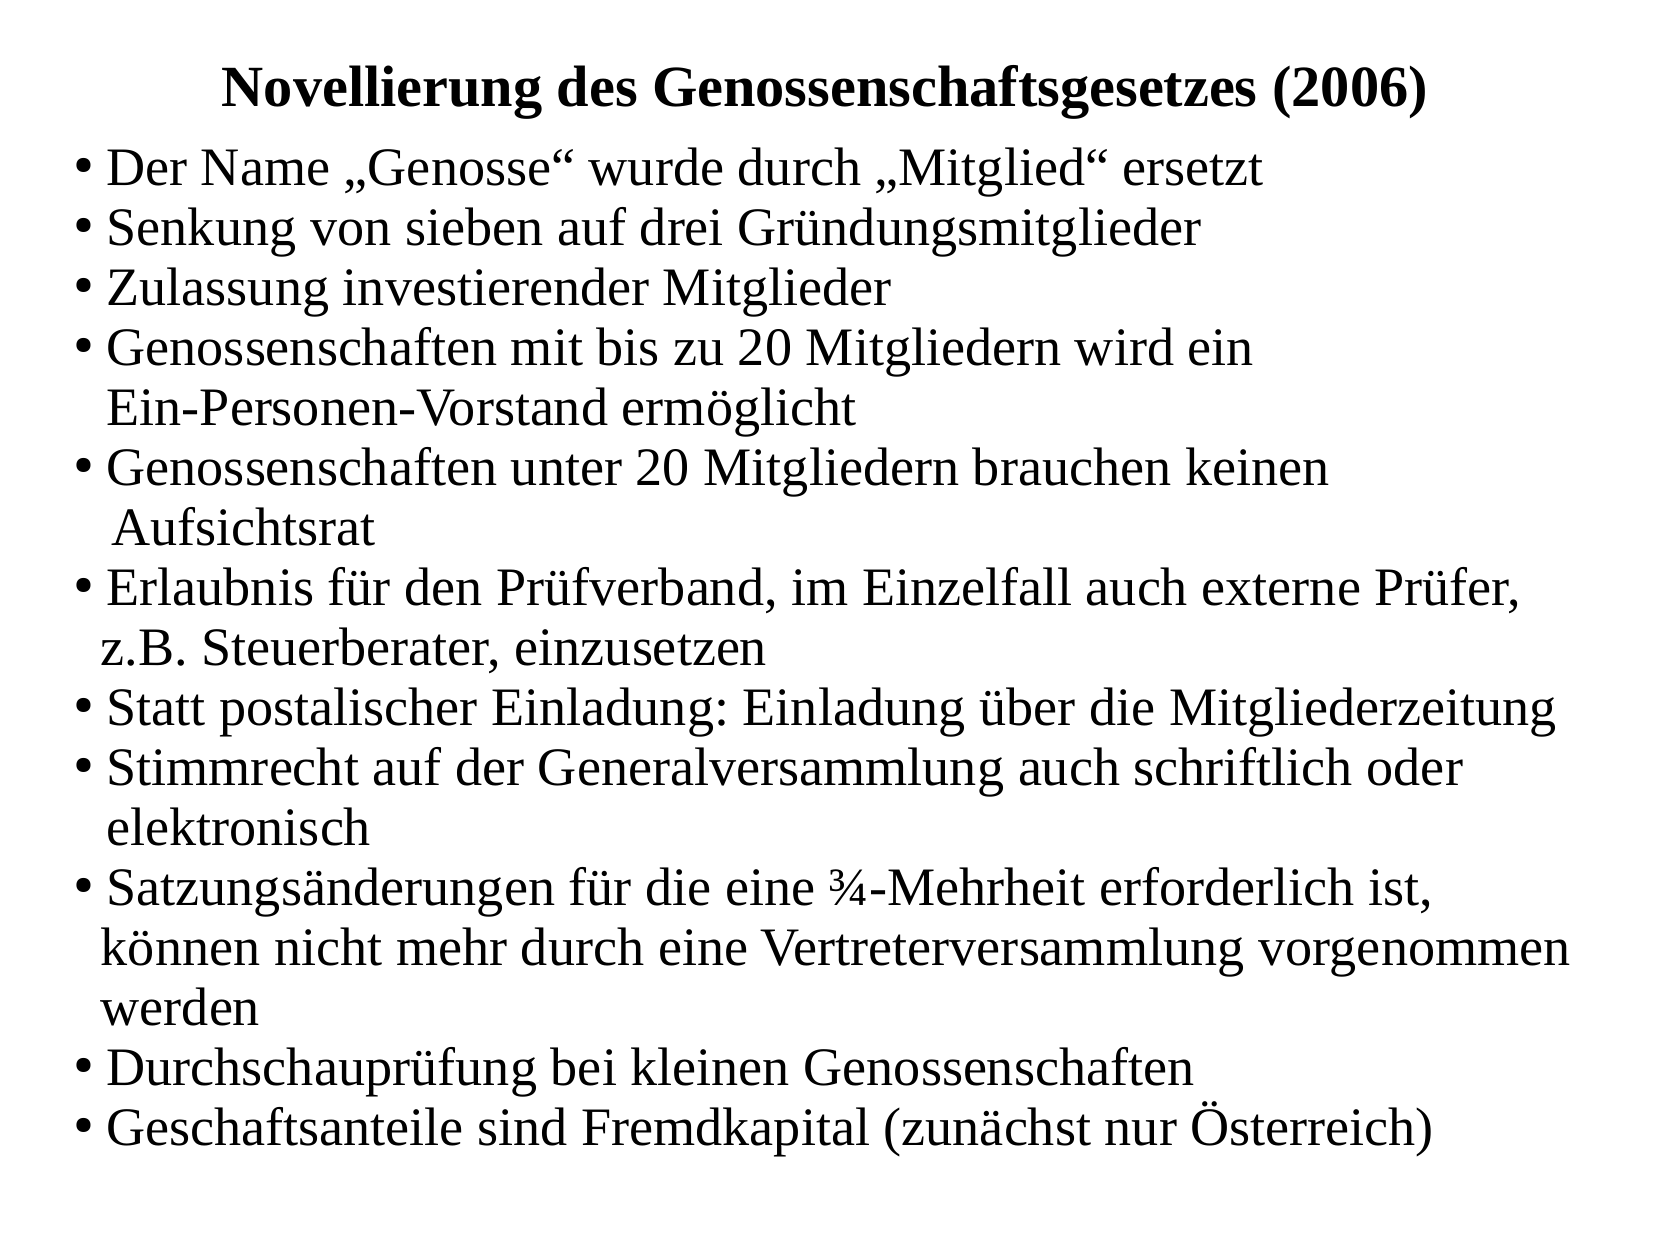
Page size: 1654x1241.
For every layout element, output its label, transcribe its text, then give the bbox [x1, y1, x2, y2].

text_box Novellierung des Genossenschaftsgesetzes (2006) Der Name „Genosse“ wurde durch „Mitglied“ ersetzt Senkung von sieben auf drei Gründungsmitglieder Zulassung investierender Mitglieder Genossenschaften mit bis zu 20 Mitgliedern wird ein Ein-Personen-Vorstand ermöglicht Genossenschaften unter 20 Mitgliedern brauchen keinen Aufsichtsrat Erlaubnis für den Prüfverband, im Einzelfall auch externe Prüfer, z.B. Steuerberater, einzusetzen Statt postalischer Einladung: Einladung über die Mitgliederzeitung Stimmrecht auf der Generalversammlung auch schriftlich oder elektronisch Satzungsänderungen für die eine ¾-Mehrheit erforderlich ist, können nicht mehr durch eine Vertreterversammlung vorgenommen werden Durchschauprüfung bei kleinen Genossenschaften Geschaftsanteile sind Fremdkapital (zunächst nur Österreich) [59, 46, 1595, 1165]
